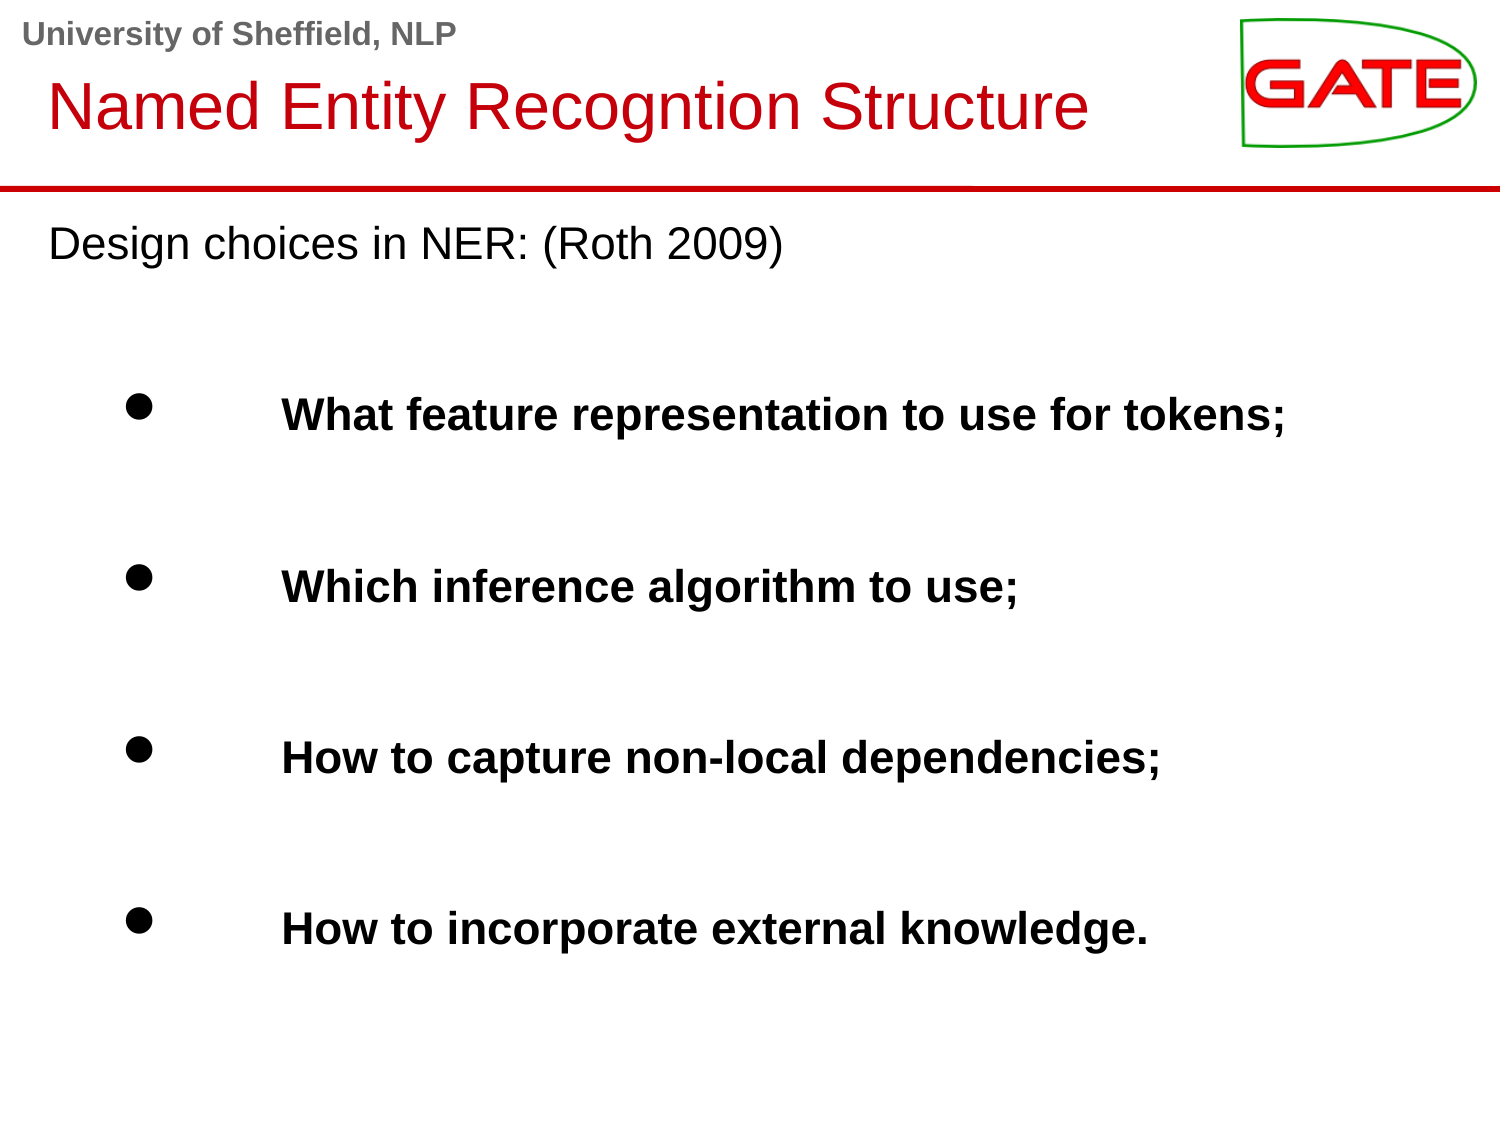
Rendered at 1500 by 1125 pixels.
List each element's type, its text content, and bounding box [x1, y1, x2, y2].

text_box Named Entity Recogntion Structure [47, 47, 1267, 168]
picture [1240, 18, 1477, 148]
text_box Design choices in NER: (Roth 2009) What feature representation to use for tokens; Which inference algorithm to use; How to capture non-local dependencies; How to incorporate external knowledge. [47, 212, 1500, 1064]
